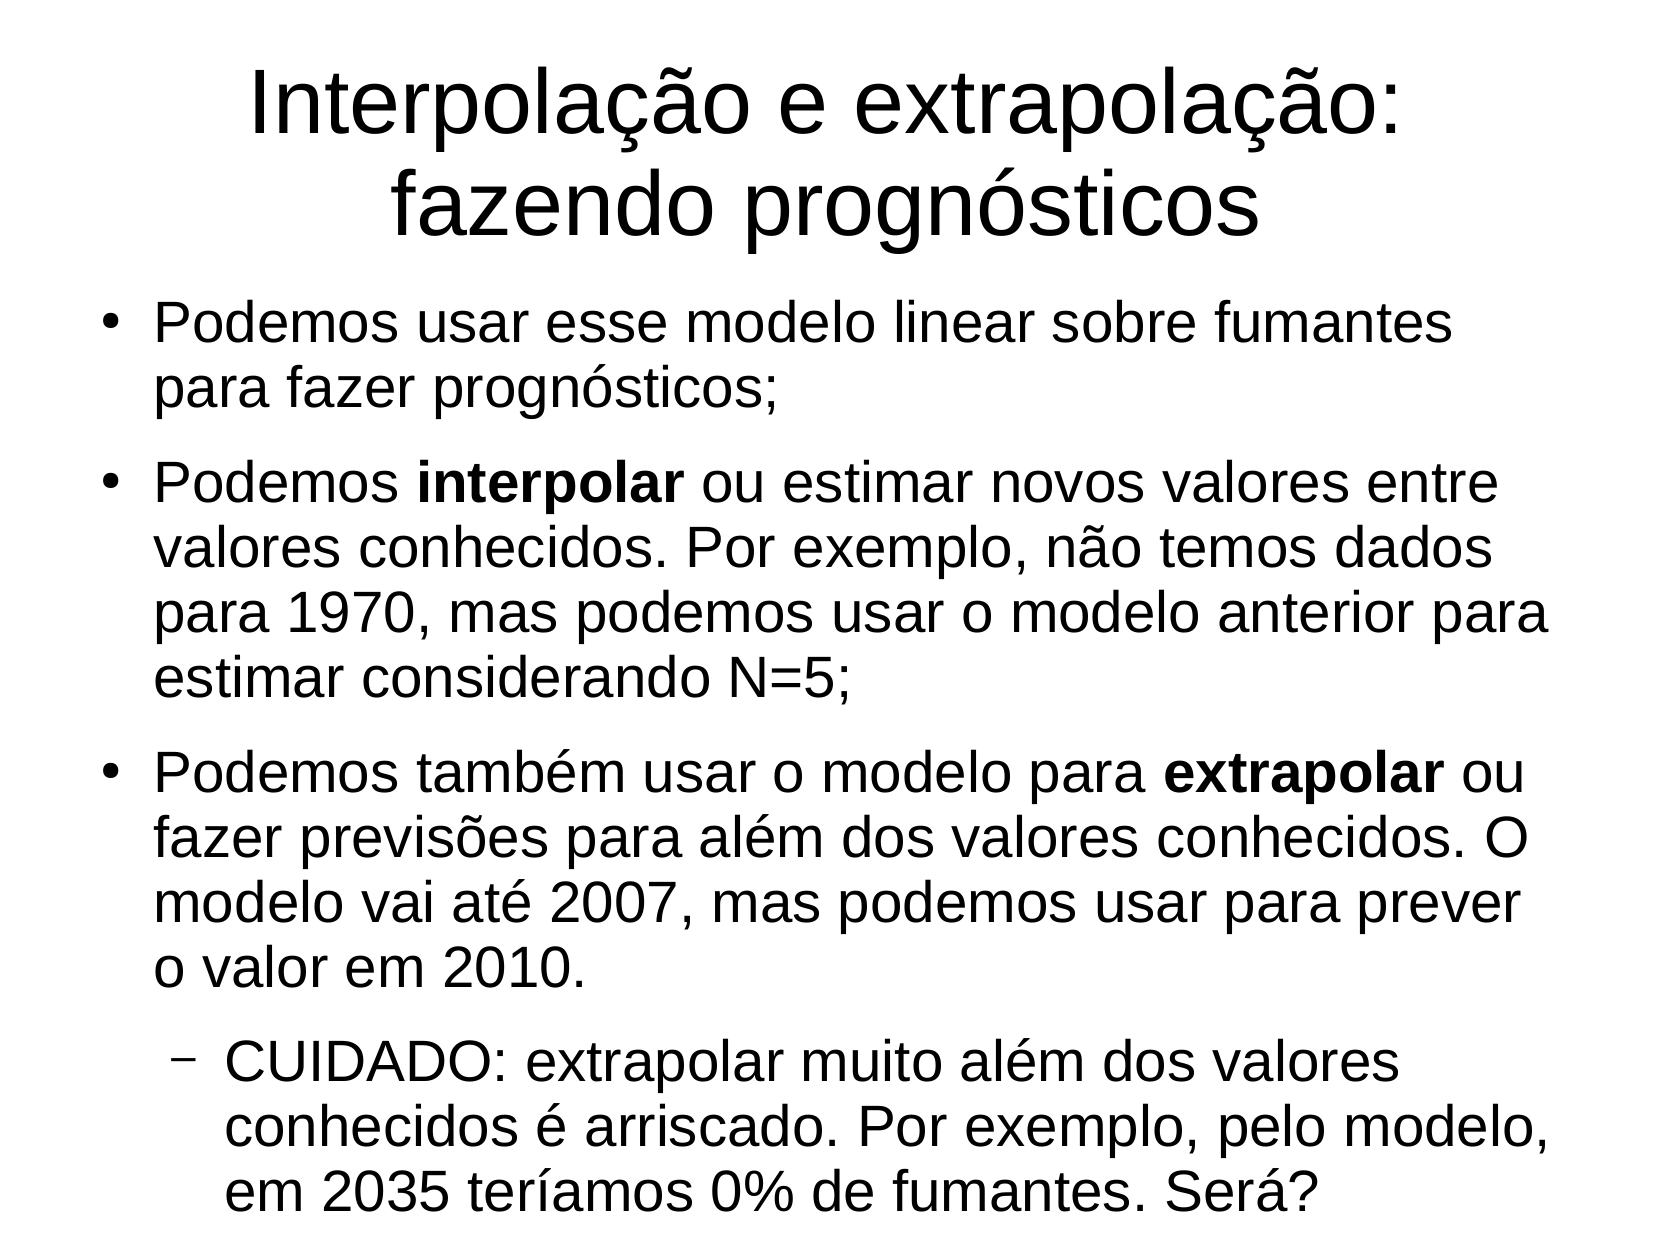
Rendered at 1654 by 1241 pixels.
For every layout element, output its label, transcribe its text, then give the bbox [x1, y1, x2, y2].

list Podemos usar esse modelo linear sobre fumantes para fazer prognósticos; Podemos interpolar ou estimar novos valores entre valores conhecidos. Por exemplo, não temos dados para 1970, mas podemos usar o modelo anterior para estimar considerando N=5; Podemos também usar o modelo para extrapolar ou fazer previsões para além dos valores conhecidos. O modelo vai até 2007, mas podemos usar para prever o valor em 2010. CUIDADO: extrapolar muito além dos valores conhecidos é arriscado. Por exemplo, pelo modelo, em 2035 teríamos 0% de fumantes. Será? [82, 290, 1571, 1010]
title Interpolação e extrapolação: fazendo prognósticos [82, 49, 1571, 257]
